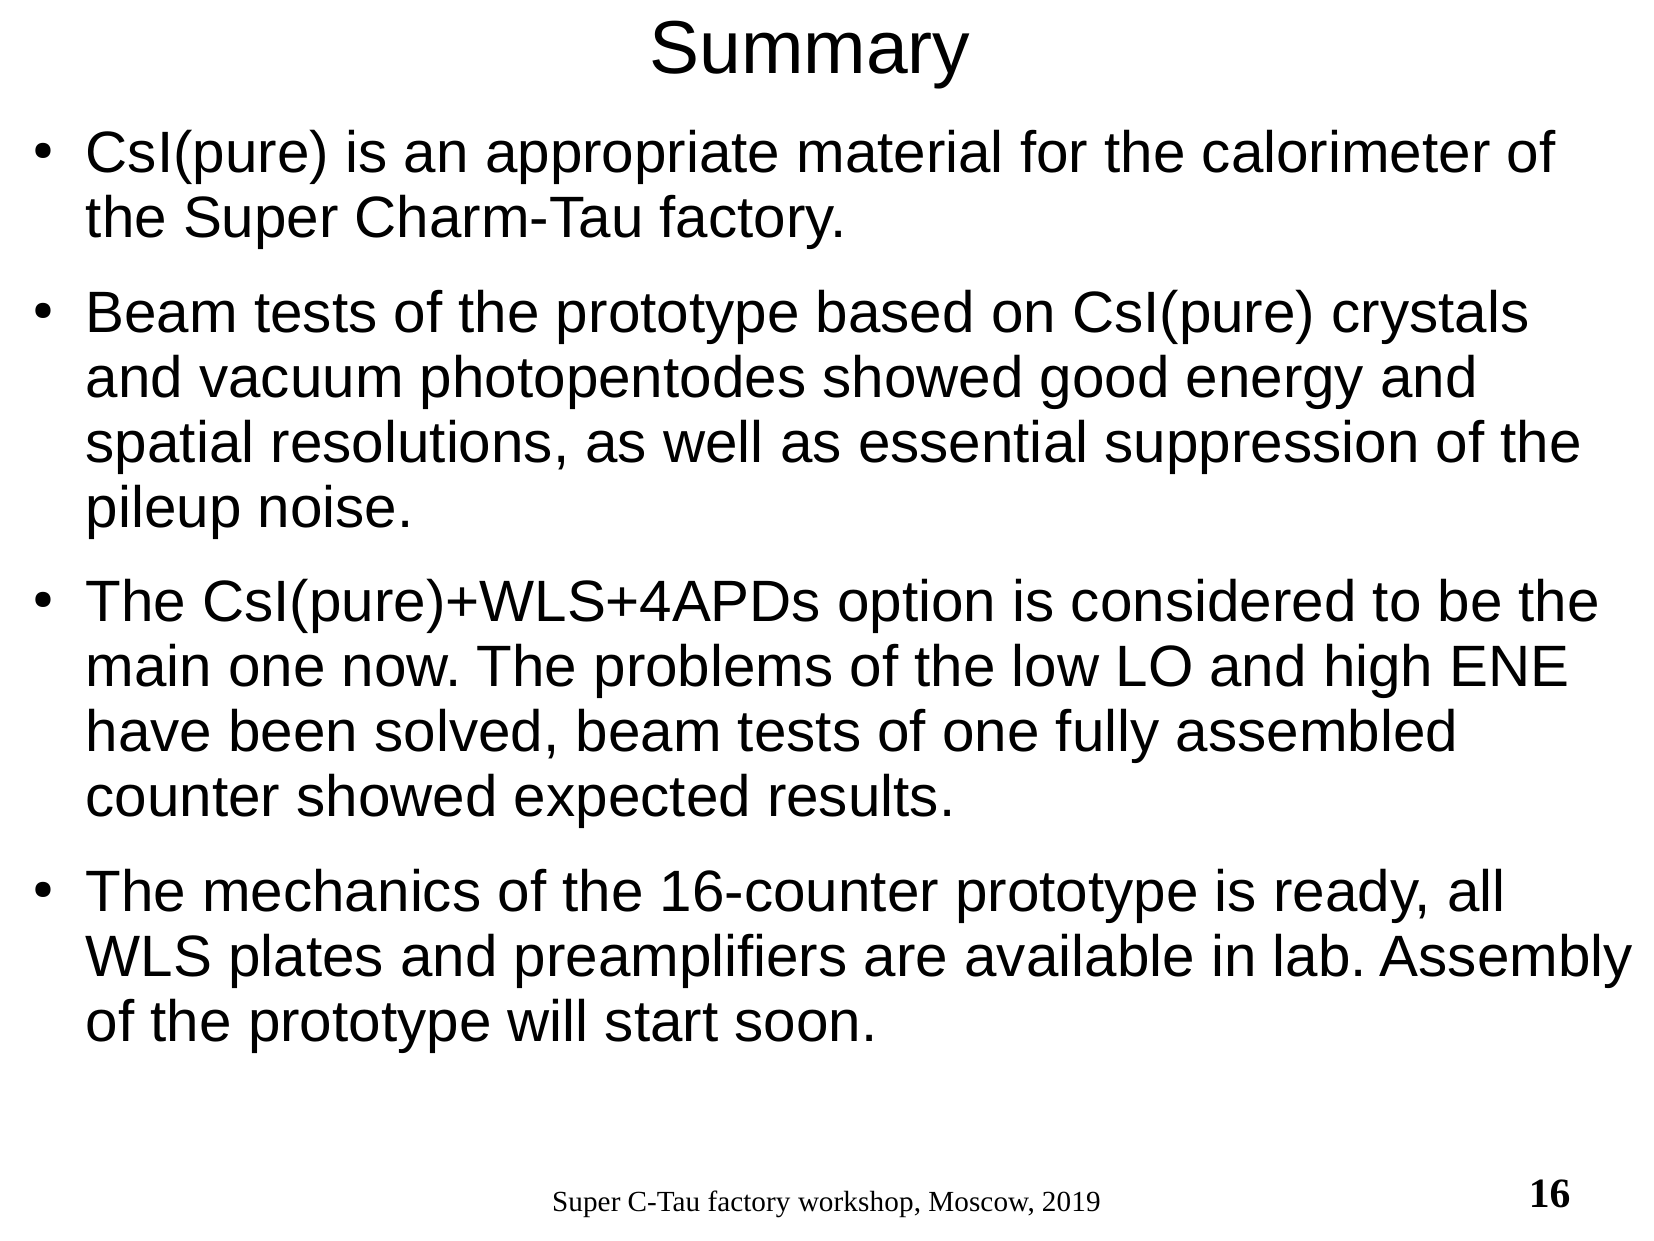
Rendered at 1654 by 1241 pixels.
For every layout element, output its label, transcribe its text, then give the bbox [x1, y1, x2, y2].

list CsI(pure) is an appropriate material for the calorimeter of the Super Charm-Tau factory. Beam tests of the prototype based on CsI(pure) crystals and vacuum photopentodes showed good energy and spatial resolutions, as well as essential suppression of the pileup noise. The CsI(pure)+WLS+4APDs option is considered to be the main one now. The problems of the low LO and high ENE have been solved, beam tests of one fully assembled counter showed expected results. The mechanics of the 16-counter prototype is ready, all WLS plates and preamplifiers are available in lab. Assembly of the prototype will start soon. [15, 120, 1636, 1111]
title Summary [450, 5, 1171, 91]
